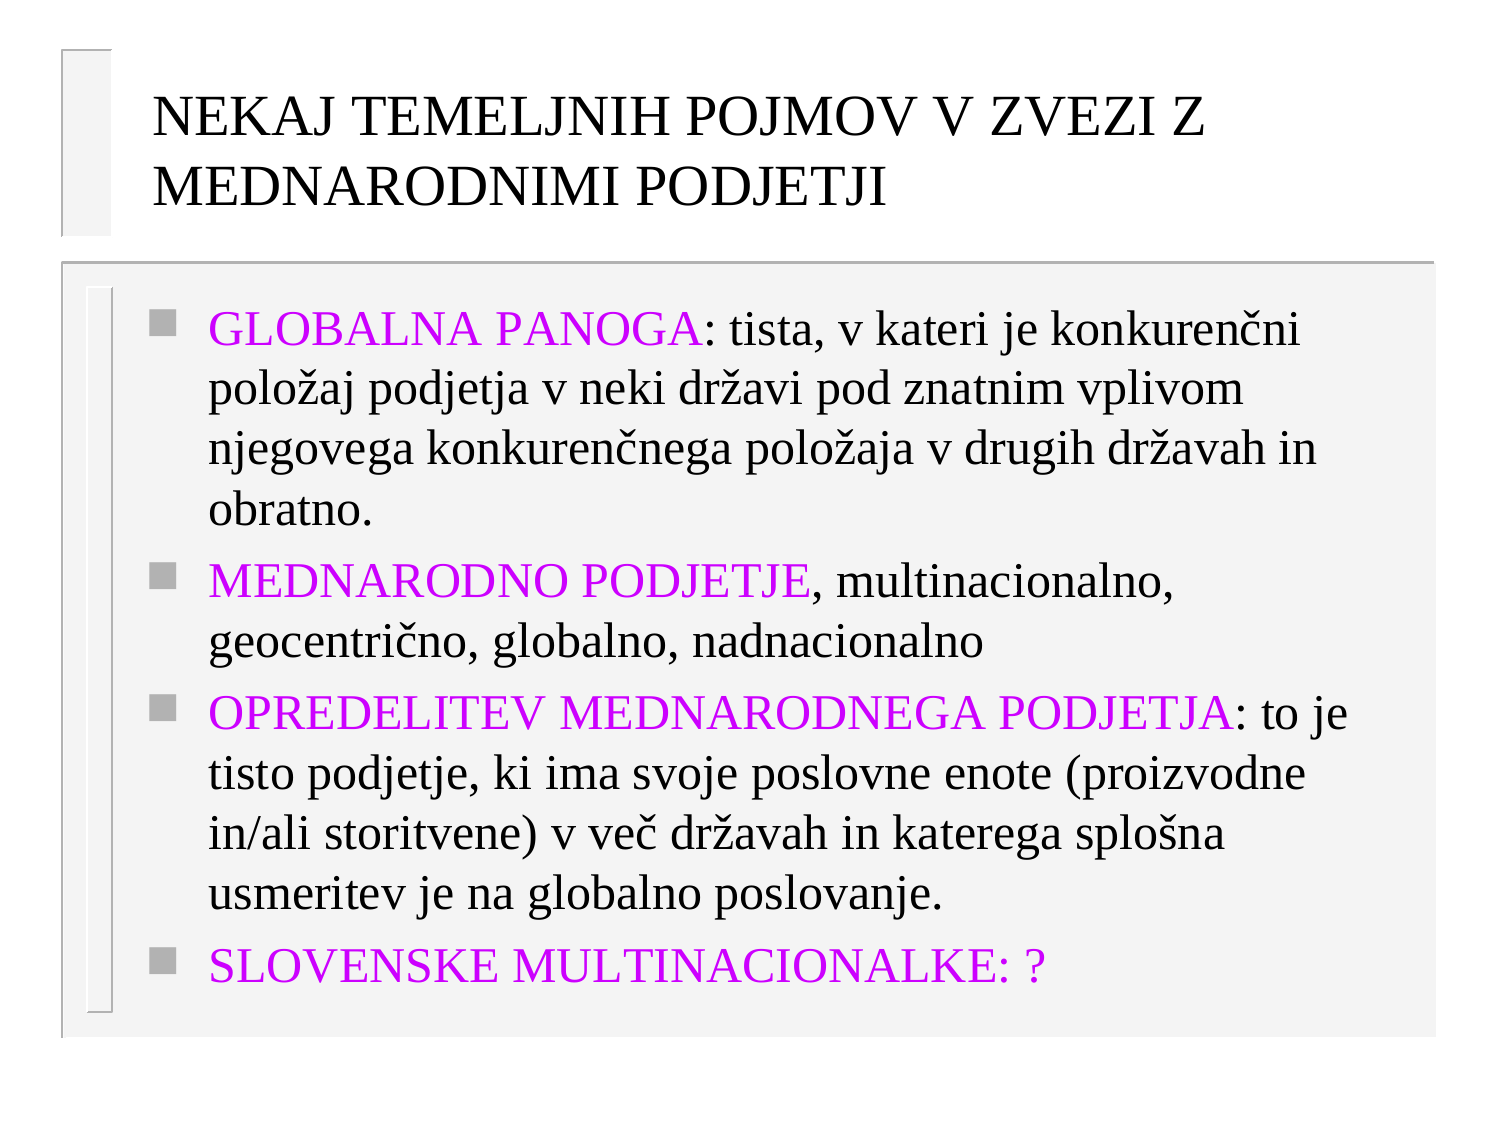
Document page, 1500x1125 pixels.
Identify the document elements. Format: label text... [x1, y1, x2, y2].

title NEKAJ TEMELJNIH POJMOV V ZVEZI Z MEDNARODNIMI PODJETJI [137, 56, 1413, 238]
list GLOBALNA PANOGA: tista, v kateri je konkurenčni položaj podjetja v neki državi pod znatnim vplivom njegovega konkurenčnega položaja v drugih državah in obratno. MEDNARODNO PODJETJE, multinacionalno, geocentrično, globalno, nadnacionalno OPREDELITEV MEDNARODNEGA PODJETJA: to je tisto podjetje, ki ima svoje poslovne enote (proizvodne in/ali storitvene) v več državah in katerega splošna usmeritev je na globalno poslovanje. SLOVENSKE MULTINACIONALKE: ? [137, 287, 1413, 1001]
